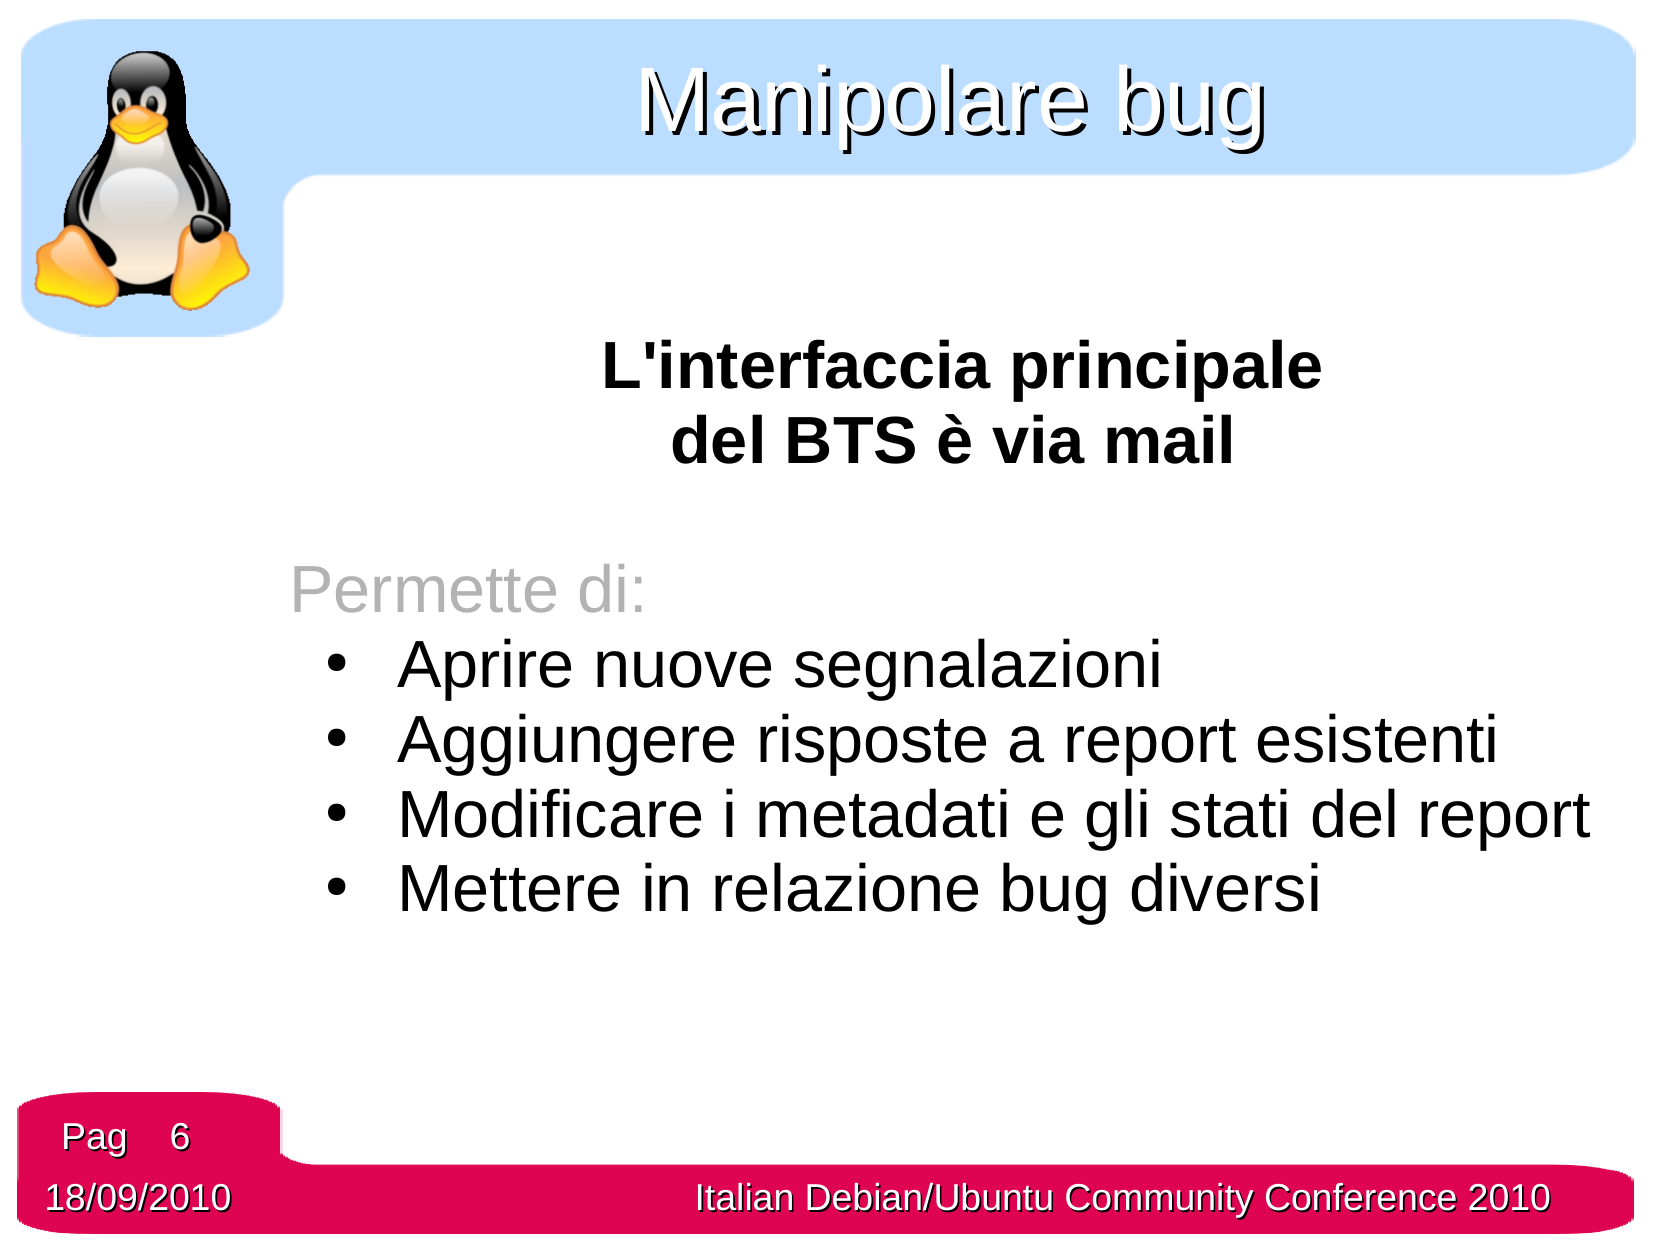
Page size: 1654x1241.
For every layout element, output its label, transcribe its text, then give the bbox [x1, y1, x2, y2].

text_box Italian Debian/Ubuntu Community Conference 2010 [680, 1169, 1566, 1241]
picture [21, 19, 1636, 337]
text_box 18/09/2010 [29, 1169, 296, 1241]
title Manipolare bug [265, 3, 1636, 196]
subtitle L'interfaccia principale del BTS è via mail Permette di: Aprire nuove segnalazioni Aggiungere risposte a report esistenti Modificare i metadati e gli stati del report Mettere in relazione bug diversi [289, 206, 1619, 1123]
text_box Pag <numero> [46, 1108, 266, 1182]
picture [17, 1092, 1634, 1234]
